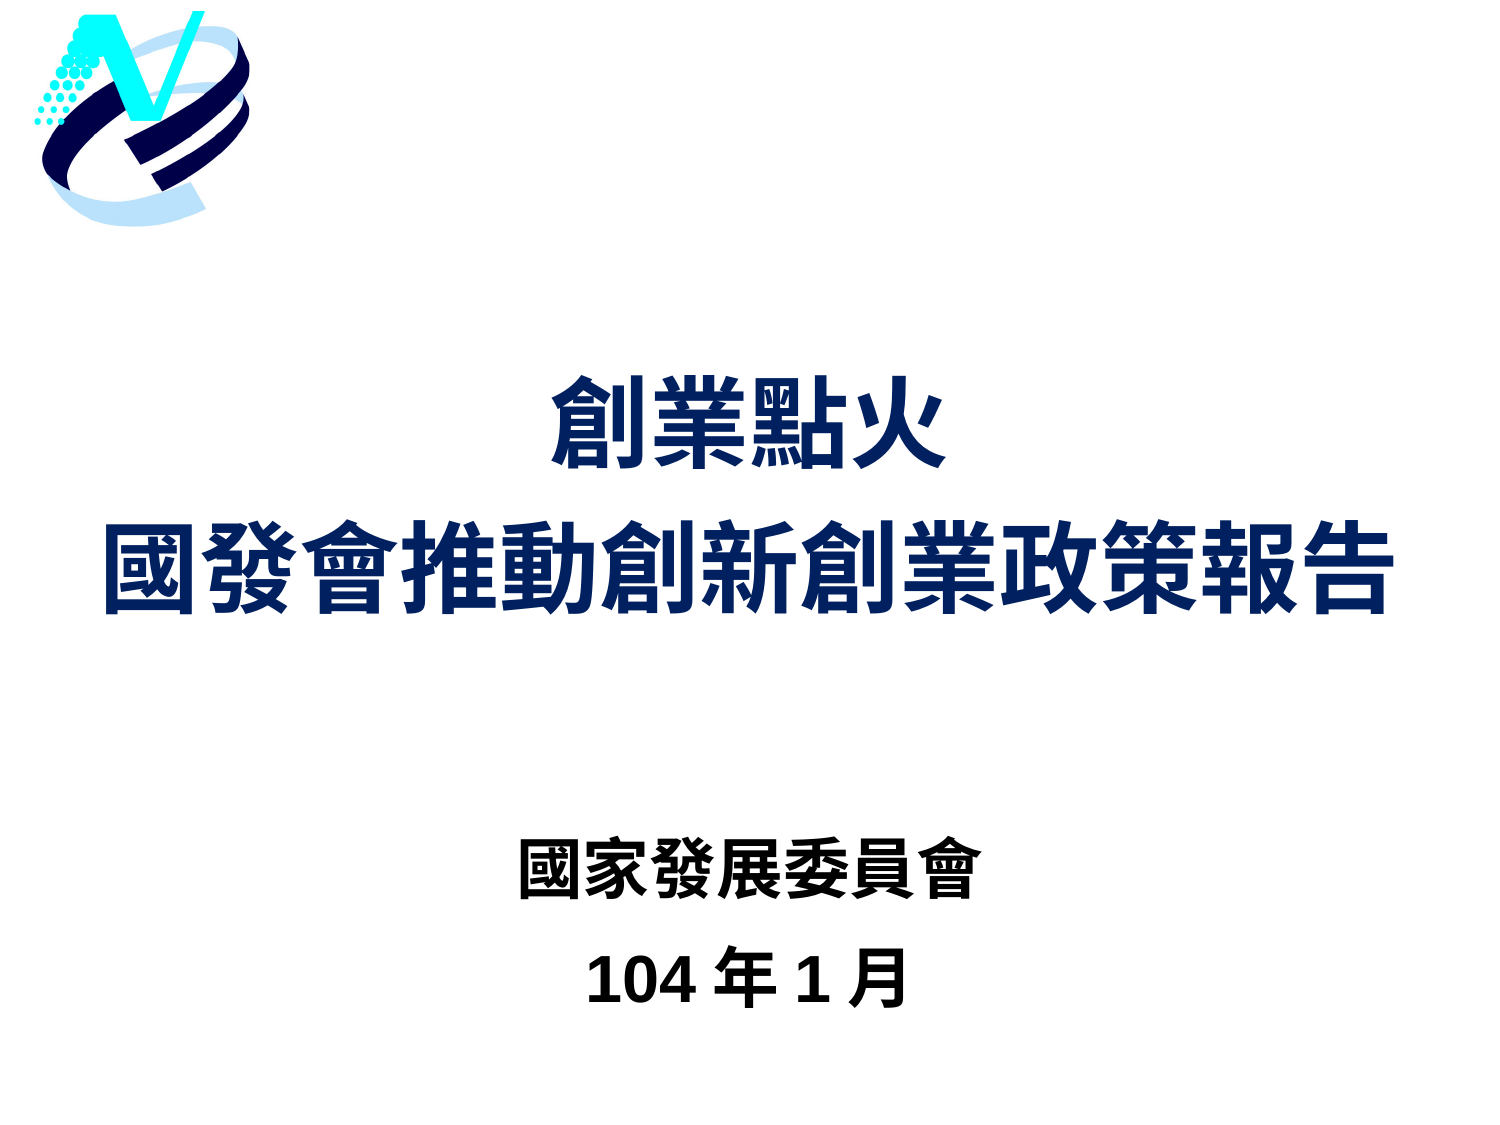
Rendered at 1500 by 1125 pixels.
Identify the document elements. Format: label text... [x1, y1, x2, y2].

text_box 創業點火 國發會推動創新創業政策報告 [53, 231, 1447, 743]
text_box 國家發展委員會 104年1月 [112, 785, 1388, 1024]
